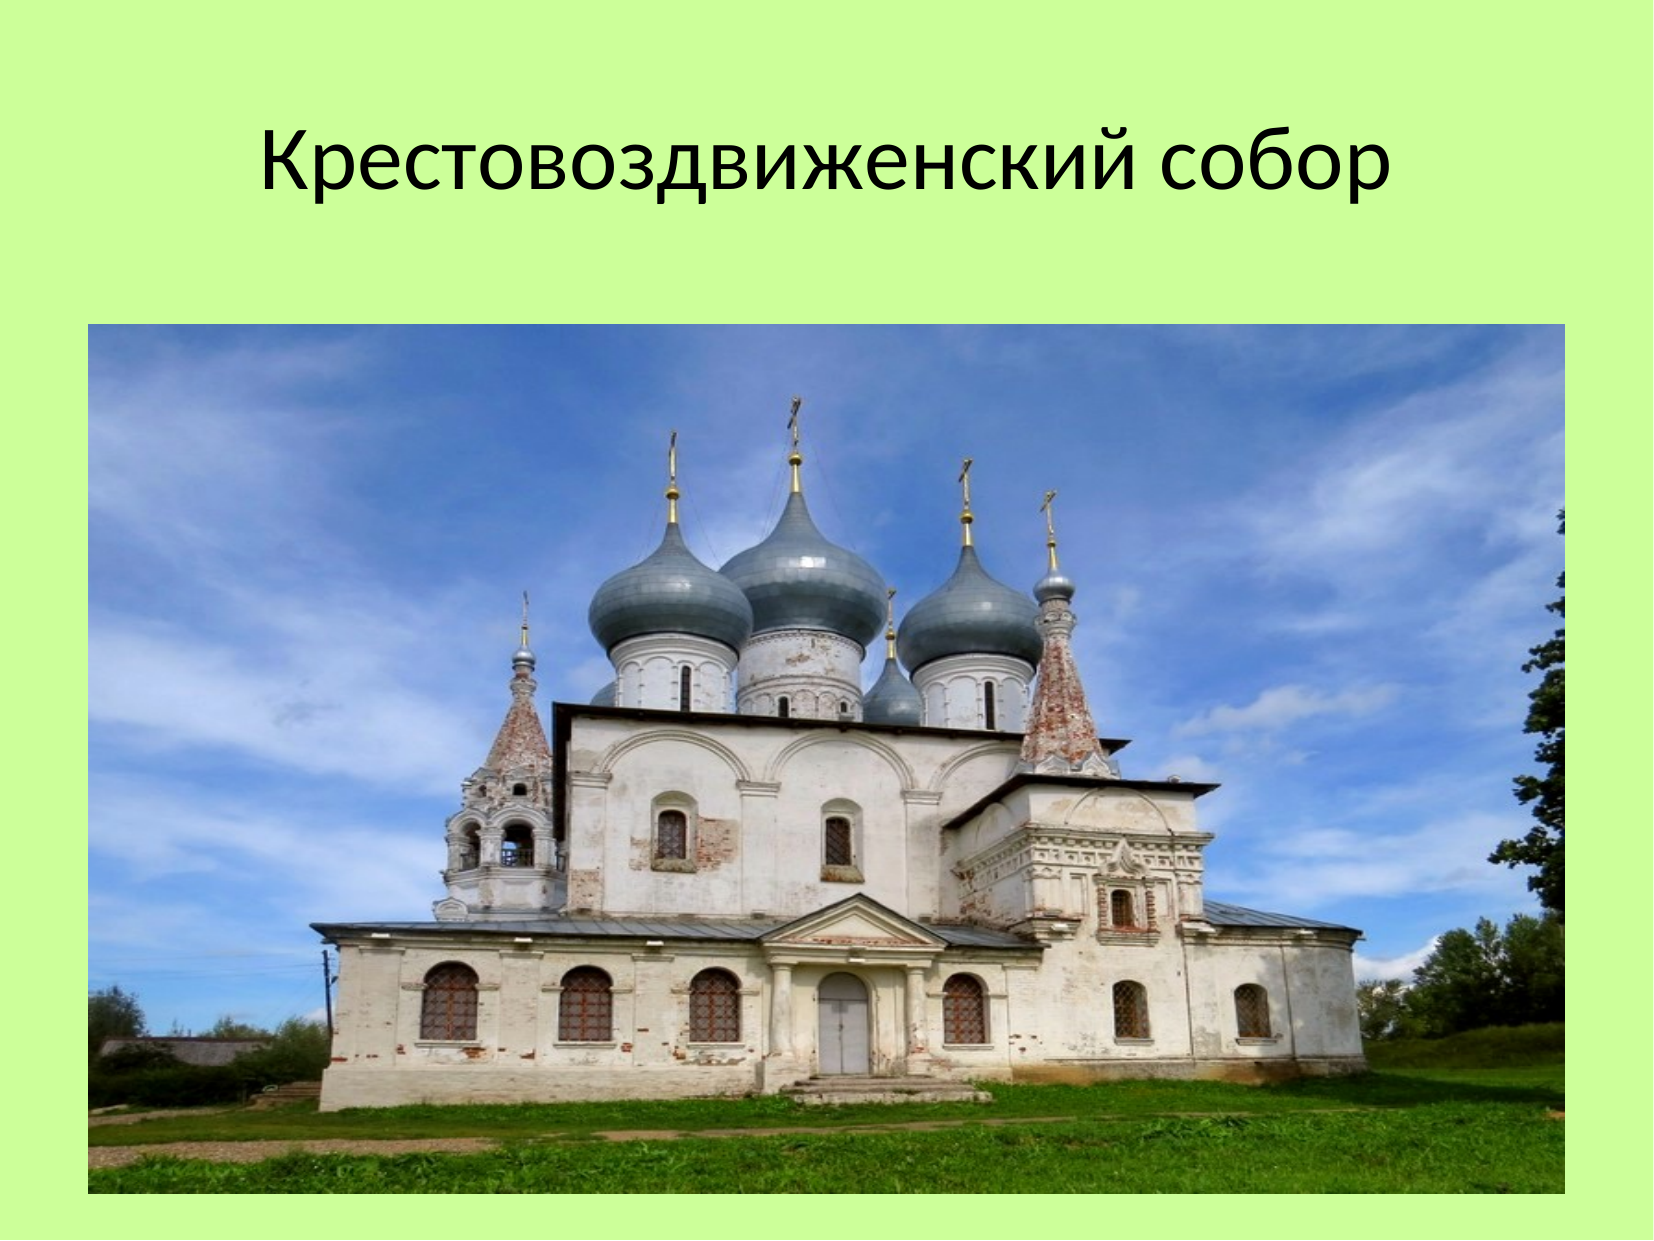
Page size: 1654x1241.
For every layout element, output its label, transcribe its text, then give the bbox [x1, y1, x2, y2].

title Крестовоздвиженский собор [82, 49, 1571, 257]
picture [88, 324, 1565, 1194]
